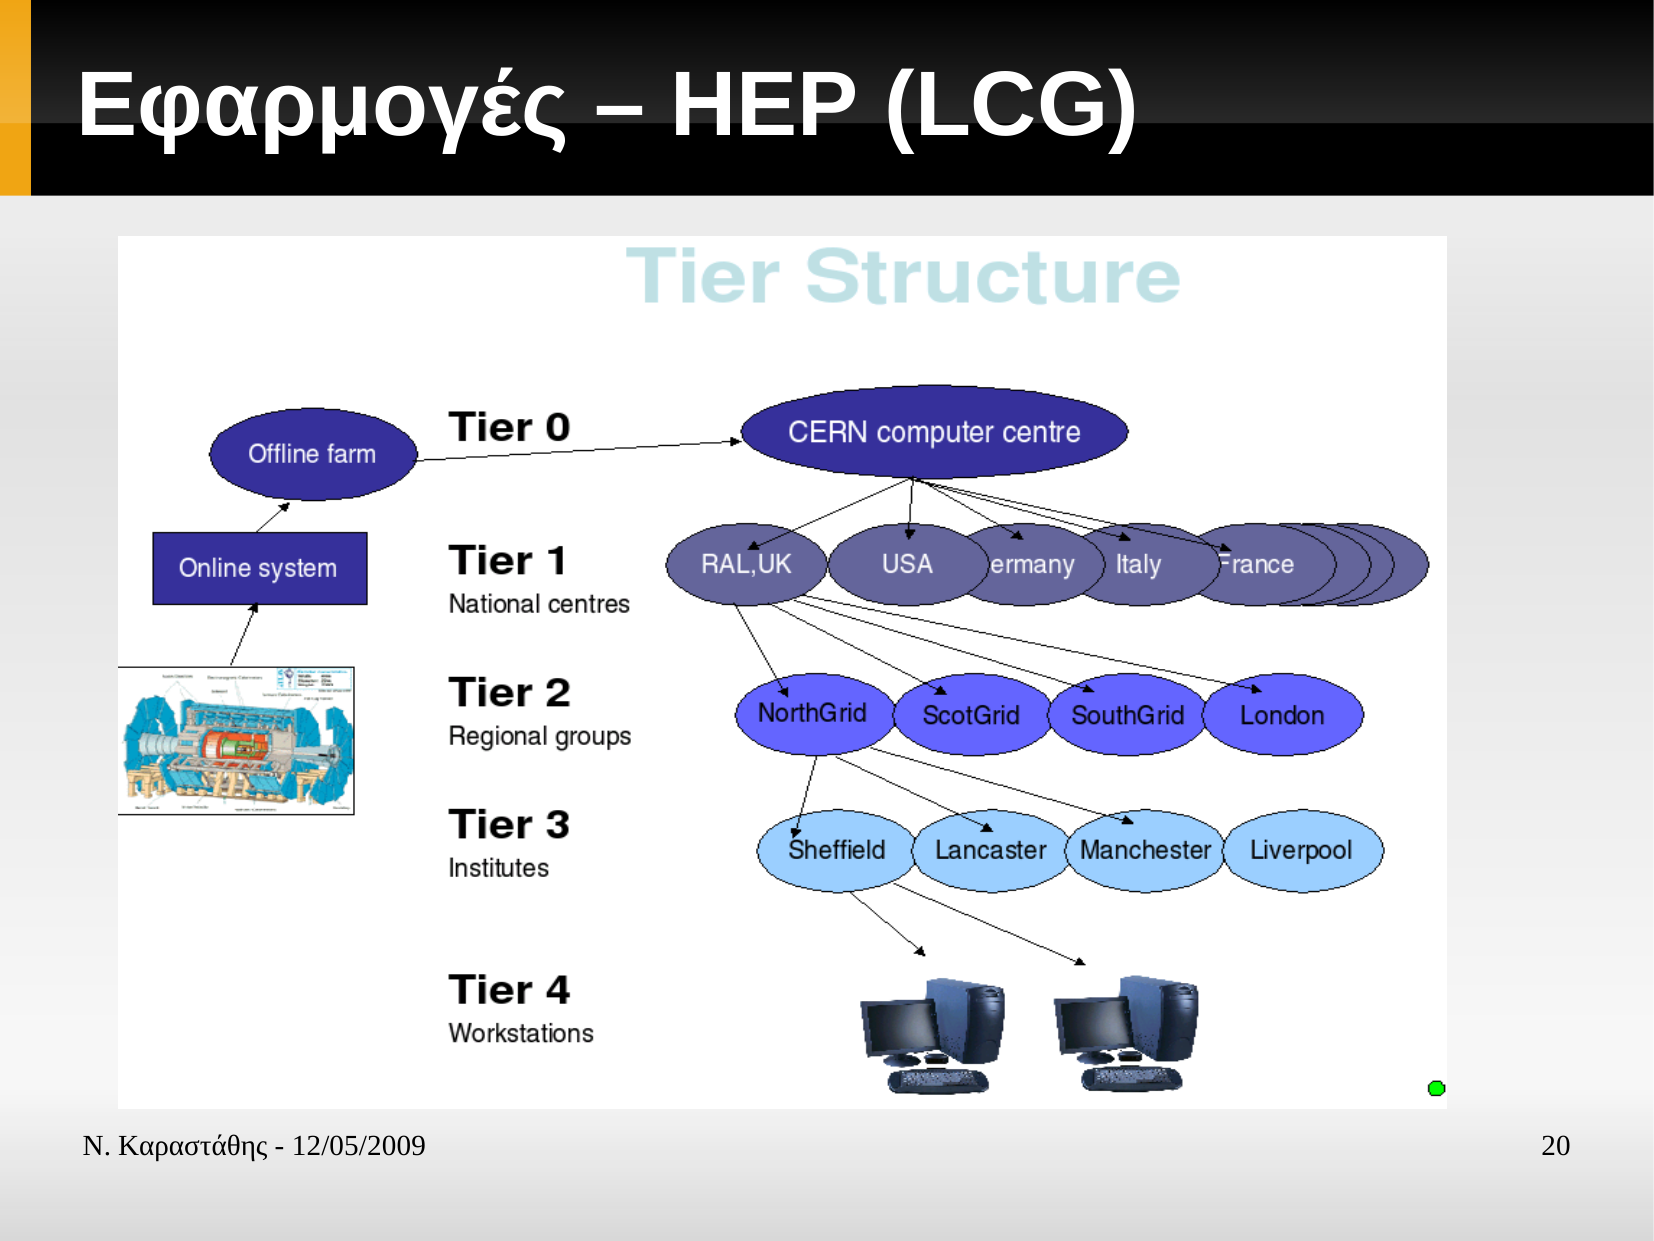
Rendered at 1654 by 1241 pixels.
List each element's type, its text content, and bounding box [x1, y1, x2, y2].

title Εφαρμογές – HEP (LCG) [76, 0, 1565, 208]
picture [0, 0, 1654, 1241]
